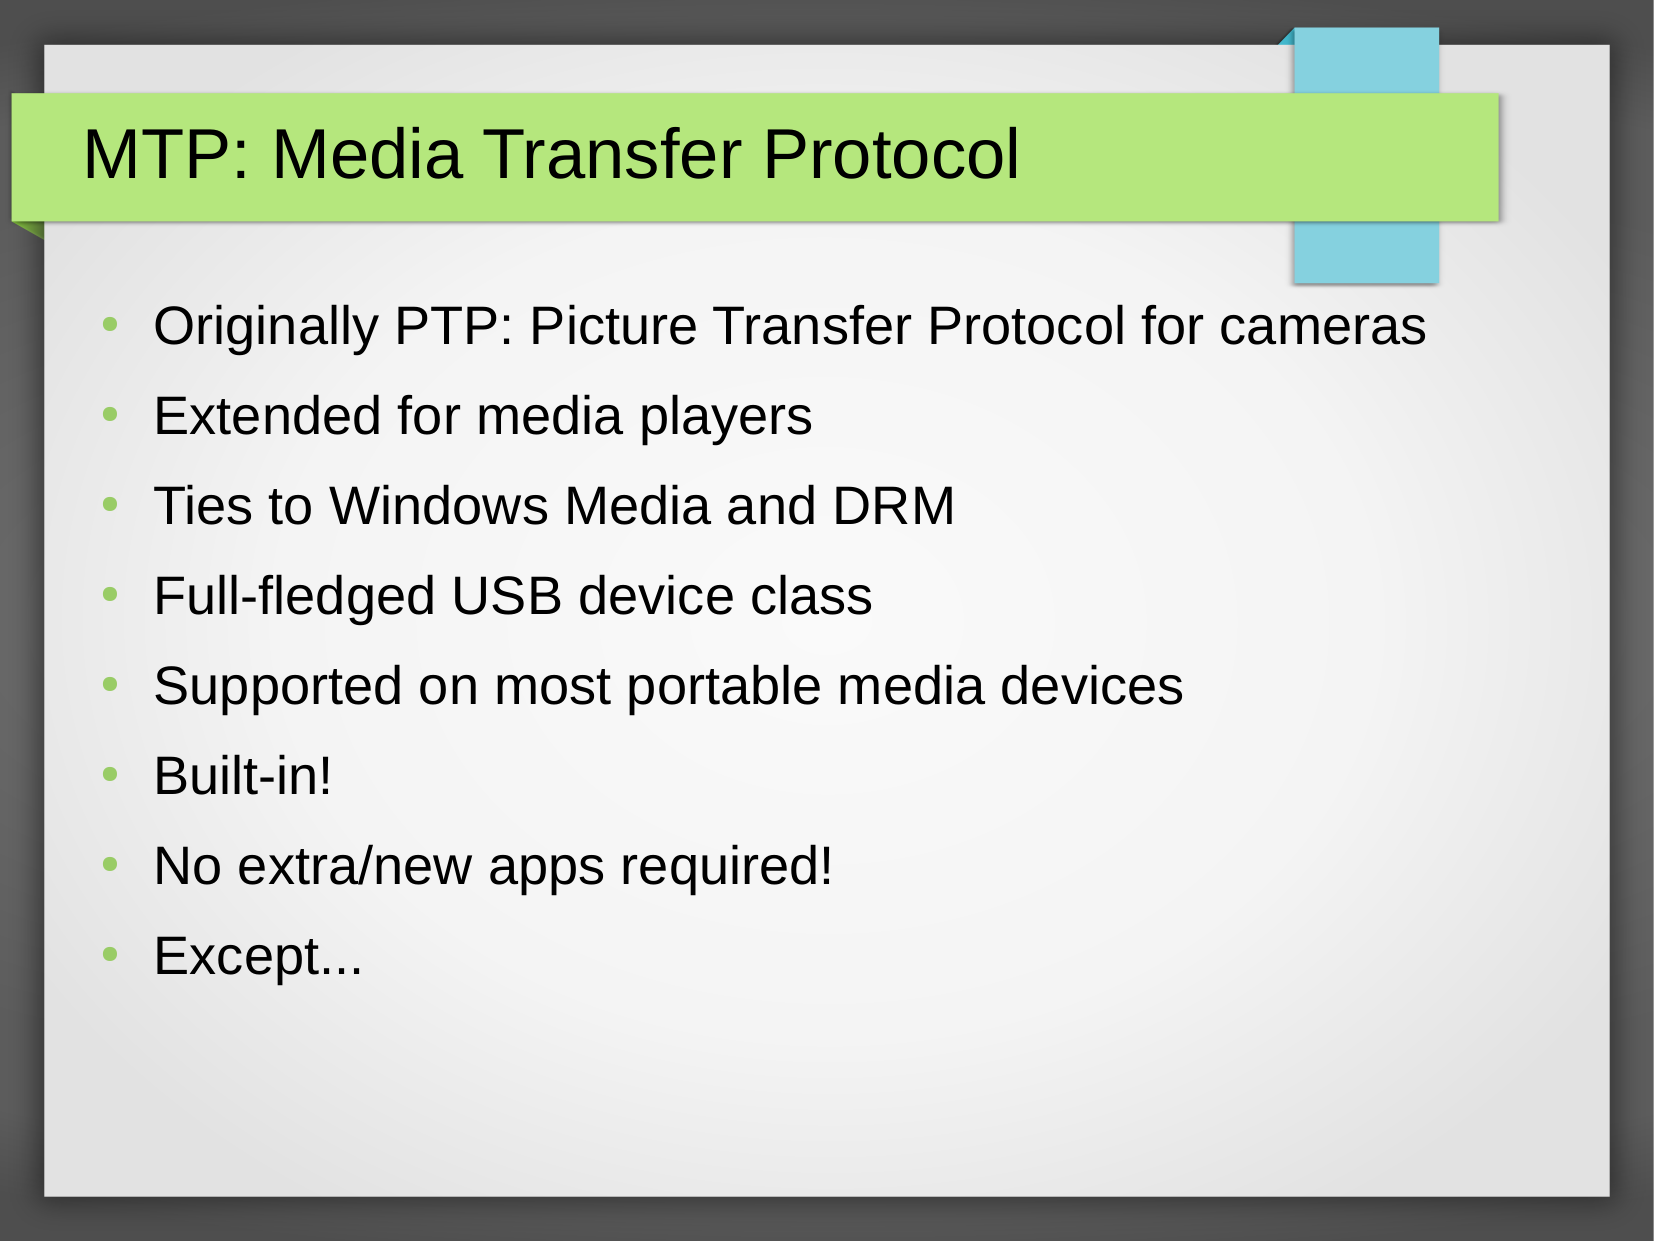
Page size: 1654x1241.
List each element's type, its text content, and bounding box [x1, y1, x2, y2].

title MTP: Media Transfer Protocol [82, 94, 1264, 213]
picture [0, 0, 1654, 1241]
list Originally PTP: Picture Transfer Protocol for cameras Extended for media players Ties to Windows Media and DRM Full-fledged USB device class Supported on most portable media devices Built-in! No extra/new apps required! Except... [82, 295, 1571, 1015]
